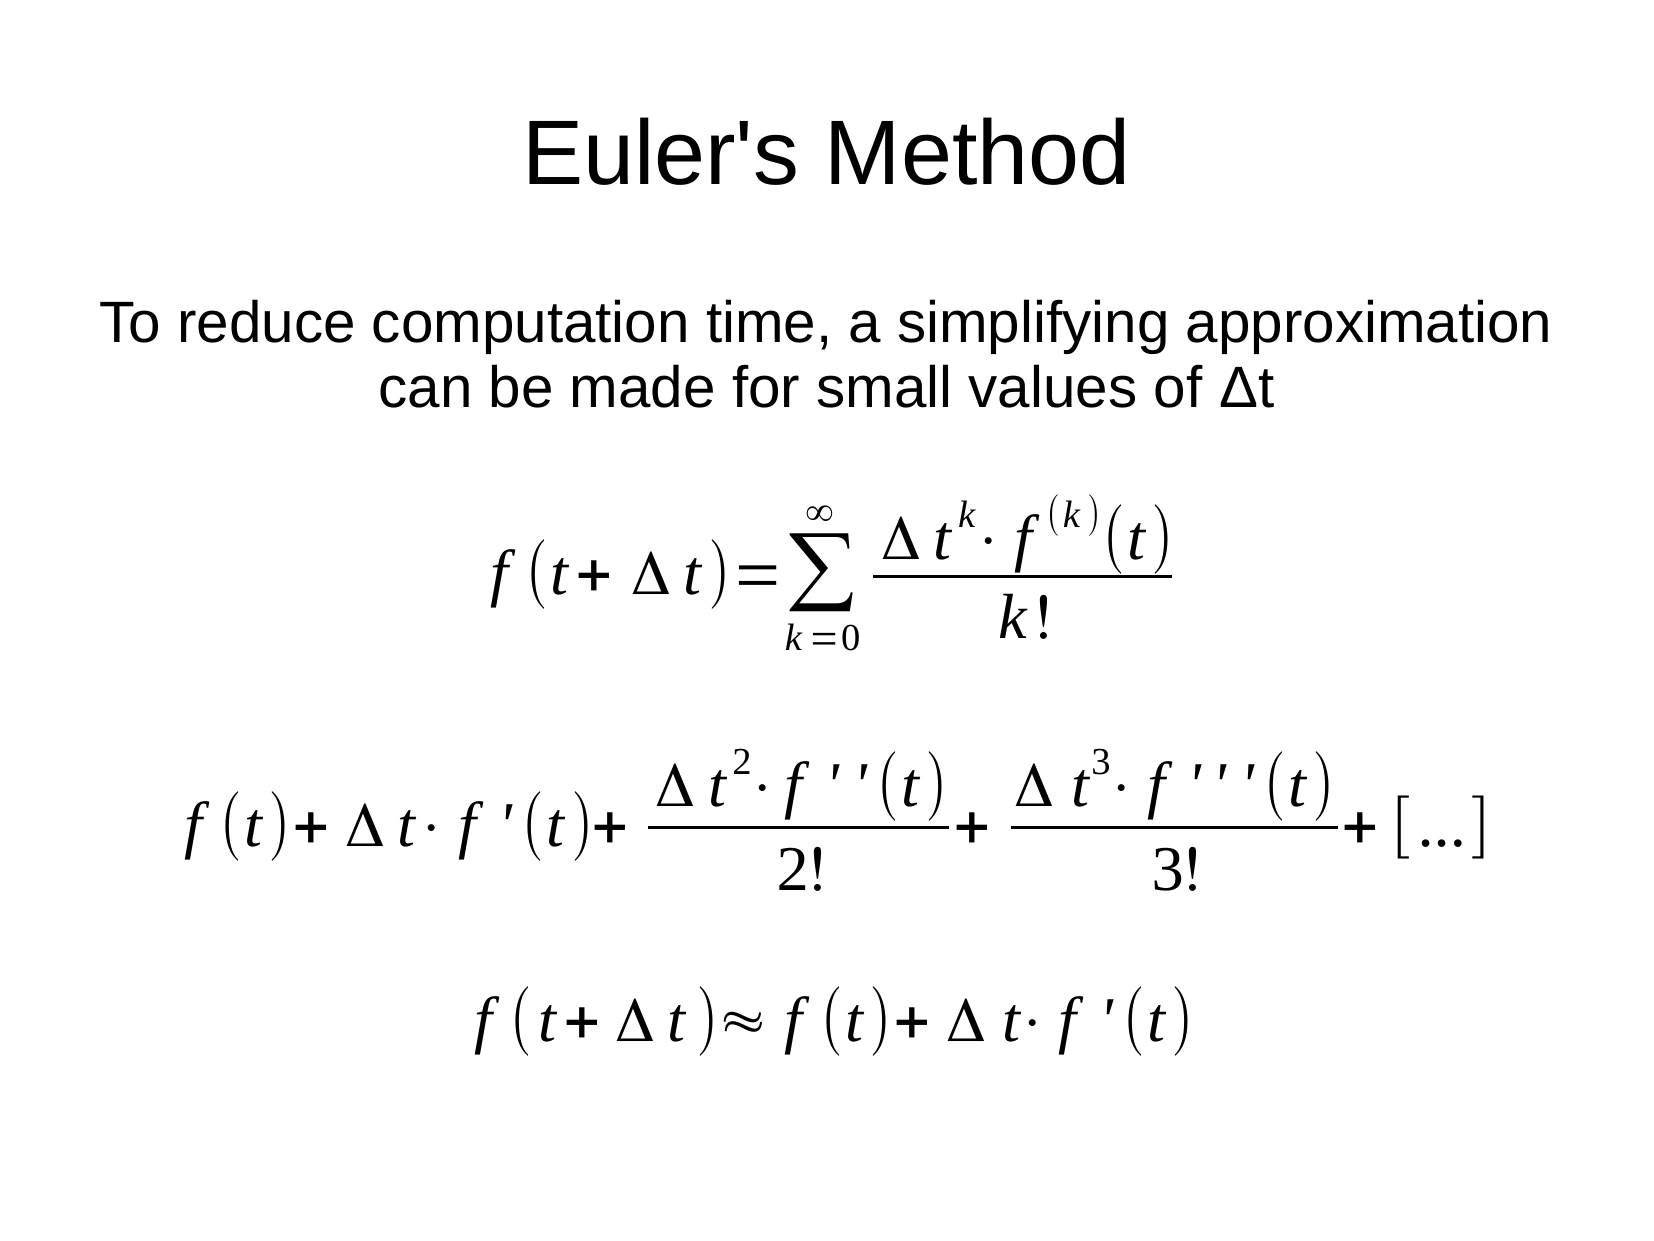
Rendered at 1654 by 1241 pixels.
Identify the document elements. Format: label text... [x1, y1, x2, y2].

title Euler's Method [82, 49, 1571, 257]
chart [151, 487, 1502, 1057]
list To reduce computation time, a simplifying approximation can be made for small values of Δt [82, 290, 1571, 1109]
